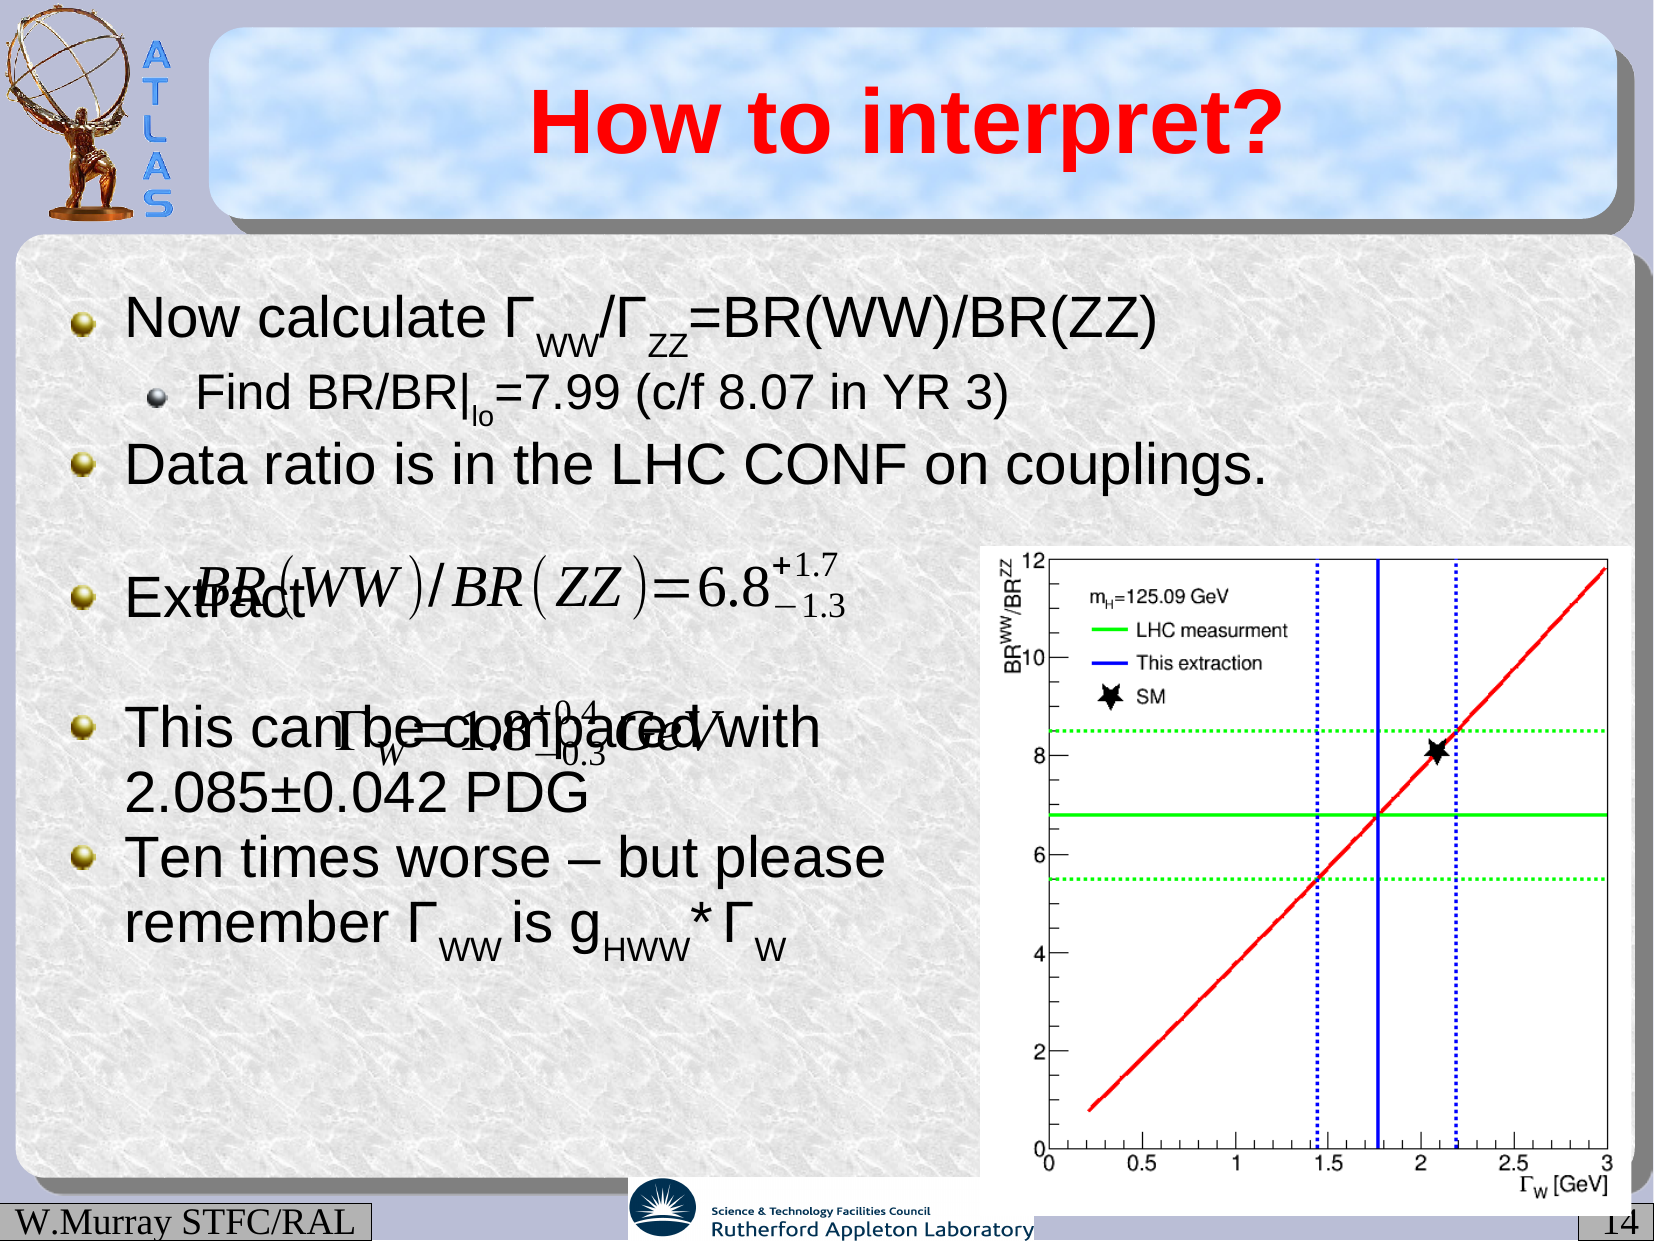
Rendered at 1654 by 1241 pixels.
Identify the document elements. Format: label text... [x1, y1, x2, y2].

chart [319, 691, 741, 774]
chart [179, 543, 859, 626]
picture [208, 27, 1618, 219]
picture [15, 234, 1635, 1216]
list Now calculate ΓWW/ΓZZ=BR(WW)/BR(ZZ) Find BR/BR|lo=7.99 (c/f 8.07 in YR 3) Data ratio is in the LHC CONF on couplings. Extract This can be compared with 2.085±0.042 PDG Ten times worse – but please remember ΓWW is gHWW* ΓW [53, 285, 1588, 1241]
title How to interpret? [90, 101, 1584, 249]
picture [0, 0, 177, 225]
